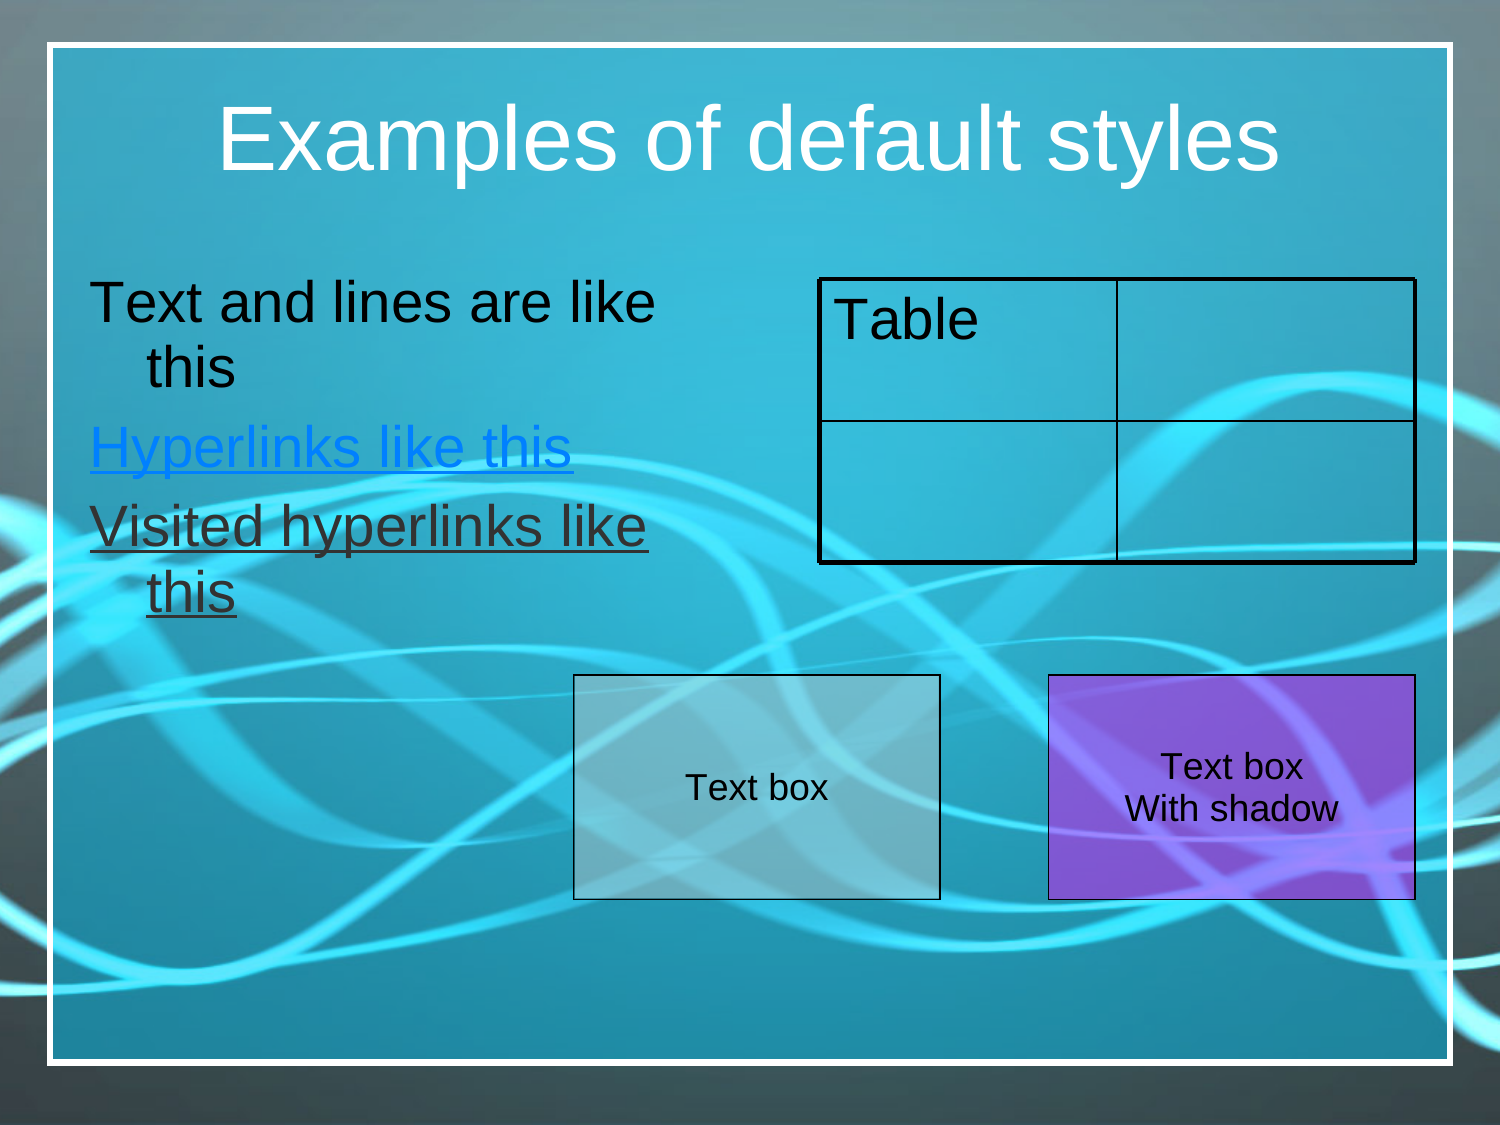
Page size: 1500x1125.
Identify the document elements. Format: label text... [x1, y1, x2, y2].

list Text and lines are like this Hyperlinks like this Visited hyperlinks like this [75, 262, 738, 870]
text_box Table [822, 281, 1116, 420]
text_box Text box [573, 674, 940, 900]
text_box Text box With shadow [1048, 674, 1415, 900]
title Examples of default styles [75, 45, 1426, 233]
picture [0, 0, 1500, 1125]
